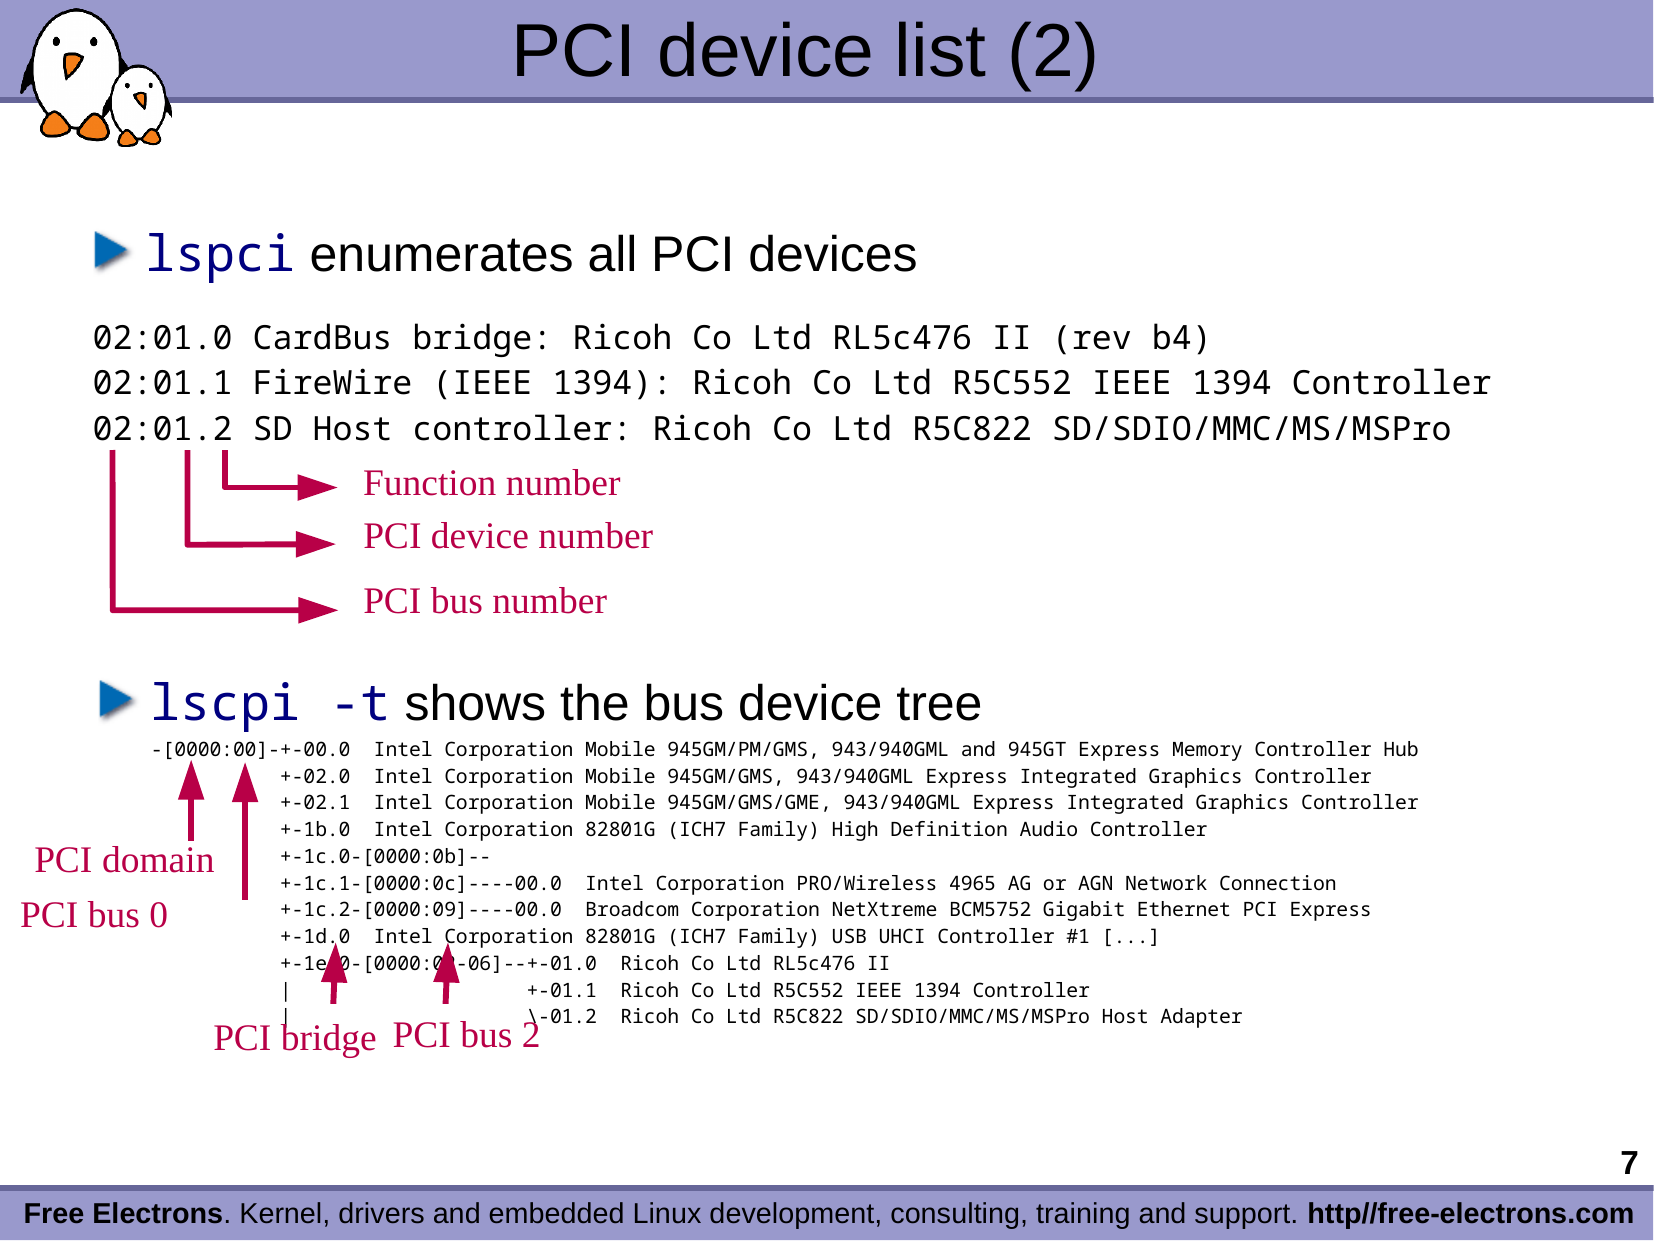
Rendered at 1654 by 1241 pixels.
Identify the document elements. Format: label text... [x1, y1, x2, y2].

list lspci enumerates all PCI devices 02:01.0 CardBus bridge: Ricoh Co Ltd RL5c476 II (rev b4) 02:01.1 FireWire (IEEE 1394): Ricoh Co Ltd R5C552 IEEE 1394 Controller 02:01.2 SD Host controller: Ricoh Co Ltd R5C822 SD/SDIO/MMC/MS/MSPro [75, 218, 1576, 451]
list lscpi -t shows the bus device tree -[0000:00]-+-00.0 Intel Corporation Mobile 945GM/PM/GMS, 943/940GML and 945GT Express Memory Controller Hub +-02.0 Intel Corporation Mobile 945GM/GMS, 943/940GML Express Integrated Graphics Controller +-02.1 Intel Corporation Mobile 945GM/GMS/GME, 943/940GML Express Integrated Graphics Controller +-1b.0 Intel Corporation 82801G (ICH7 Family) High Definition Audio Controller +-1c.0-[0000:0b]-- +-1c.1-[0000:0c]----00.0 Intel Corporation PRO/Wireless 4965 AG or AGN Network Connection +-1c.2-[0000:09]----00.0 Broadcom Corporation NetXtreme BCM5752 Gigabit Ethernet PCI Express +-1d.0 Intel Corporation 82801G (ICH7 Family) USB UHCI Controller #1 [...] +-1e.0-[0000:02-06]--+-01.0 Ricoh Co Ltd RL5c476 II | +-01.1 Ricoh Co Ltd R5C552 IEEE 1394 Controller | \-01.2 Ricoh Co Ltd R5C822 SD/SDIO/MMC/MS/MSPro Host Adapter [79, 667, 1580, 984]
text_box PCI bus 2 [392, 1013, 541, 1060]
text_box PCI bridge [213, 1016, 400, 1063]
text_box PCI bus 0 [20, 893, 169, 940]
text_box PCI bus number [363, 579, 608, 626]
title PCI device list (2) [60, 0, 1551, 101]
text_box Function number [363, 461, 622, 508]
picture [20, 8, 172, 147]
text_box PCI domain [34, 839, 221, 886]
text_box PCI device number [363, 514, 654, 561]
